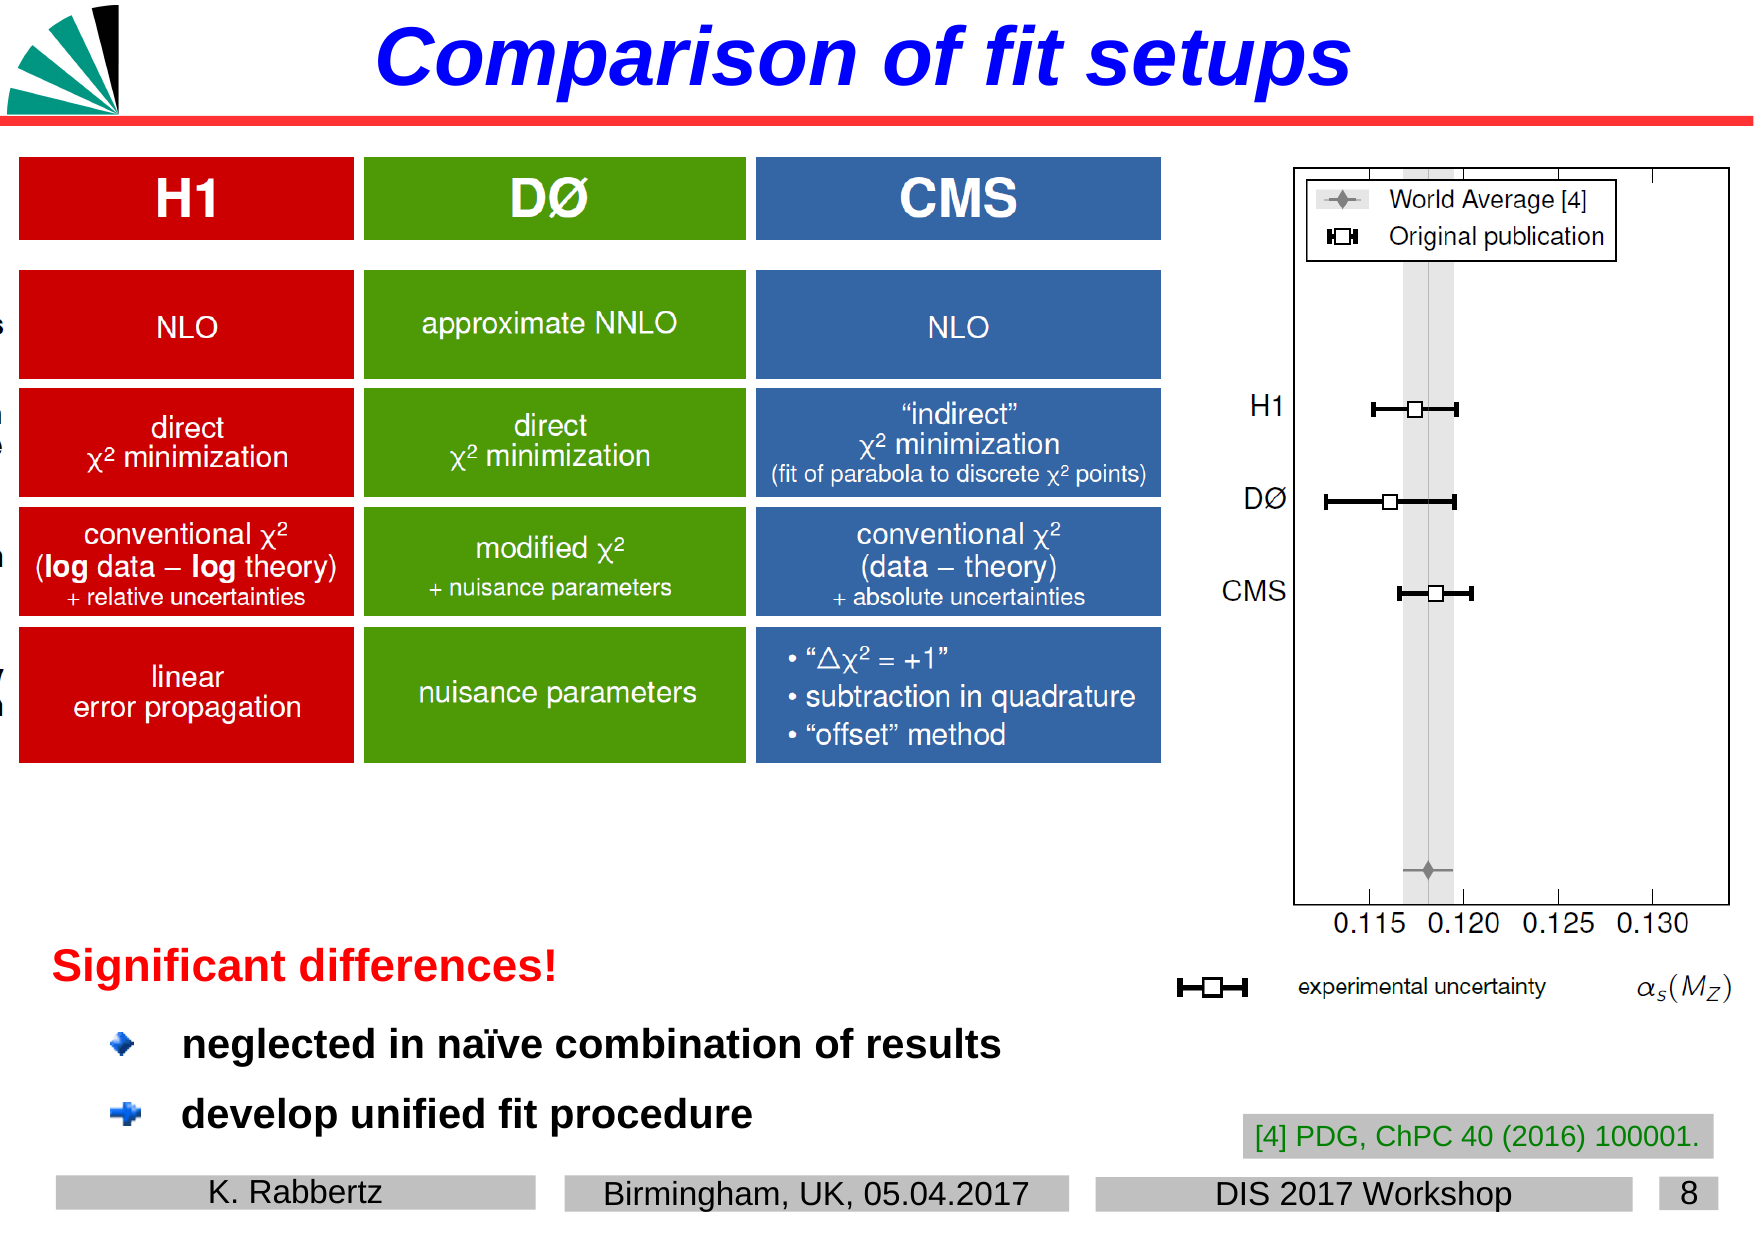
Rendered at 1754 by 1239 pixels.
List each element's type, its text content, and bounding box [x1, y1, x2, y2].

picture [1170, 155, 1738, 1008]
text_box [4] PDG, ChPC 40 (2016) 100001. [1243, 1113, 1714, 1159]
title Comparison of fit setups [123, 0, 1606, 114]
picture [7, 5, 119, 116]
picture [0, 157, 1161, 763]
list Significant differences! neglected in naïve combination of results develop unified fit procedure [51, 940, 1108, 1181]
